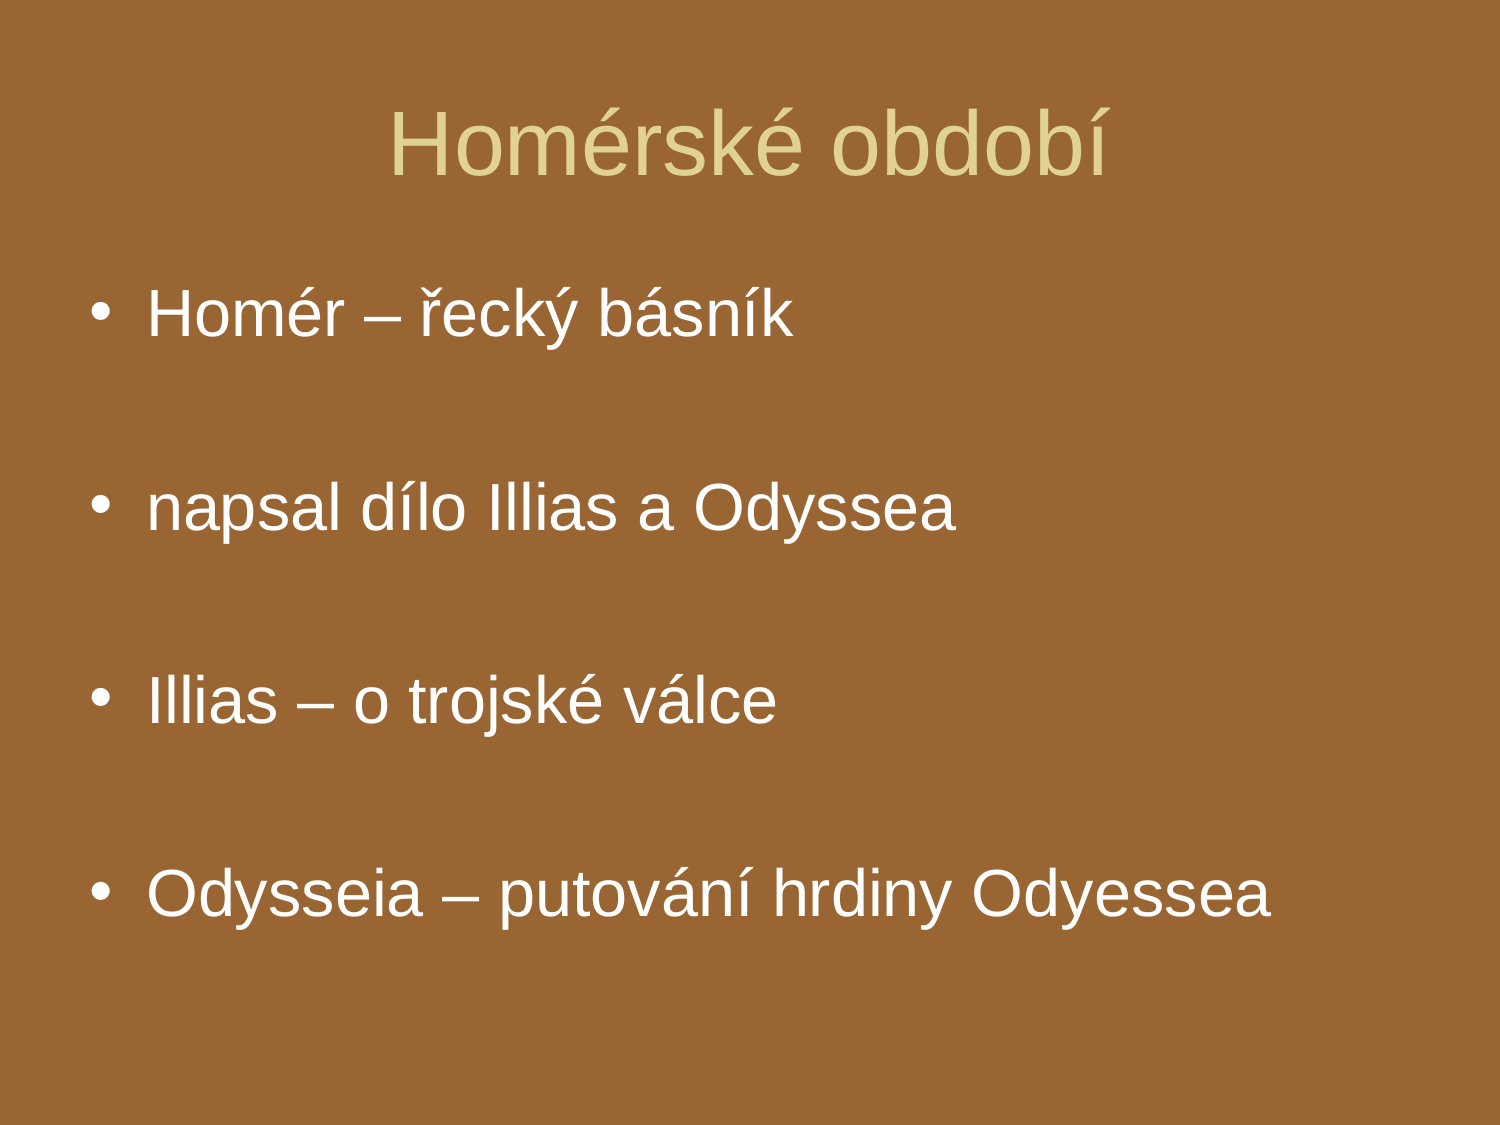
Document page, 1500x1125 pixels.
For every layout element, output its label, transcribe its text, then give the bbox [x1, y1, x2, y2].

list Homér – řecký básník napsal dílo Illias a Odyssea Illias – o trojské válce Odysseia – putování hrdiny Odyessea [75, 262, 1426, 1005]
title Homérské období [75, 45, 1426, 233]
